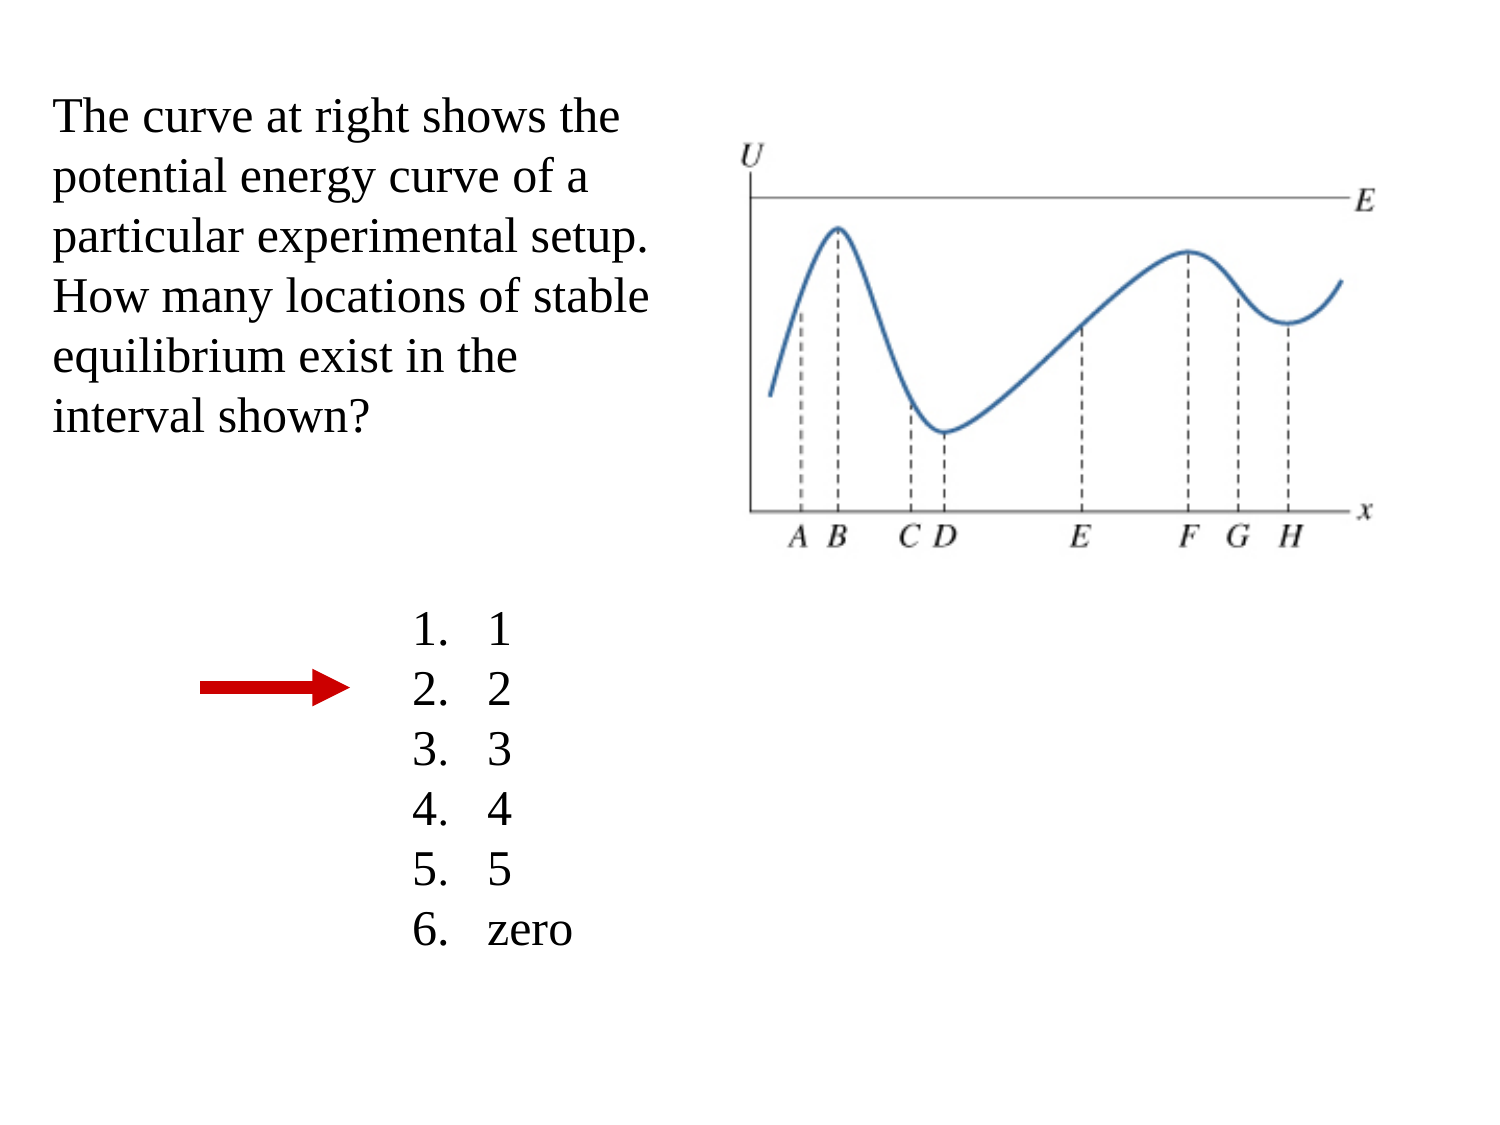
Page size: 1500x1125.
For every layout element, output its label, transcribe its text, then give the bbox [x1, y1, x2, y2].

text_box 1 2 3 4 5 zero [397, 587, 1051, 963]
picture [725, 74, 1392, 617]
text_box The curve at right shows the potential energy curve of a particular experimental setup. How many locations of stable equilibrium exist in the interval shown? [37, 74, 688, 451]
